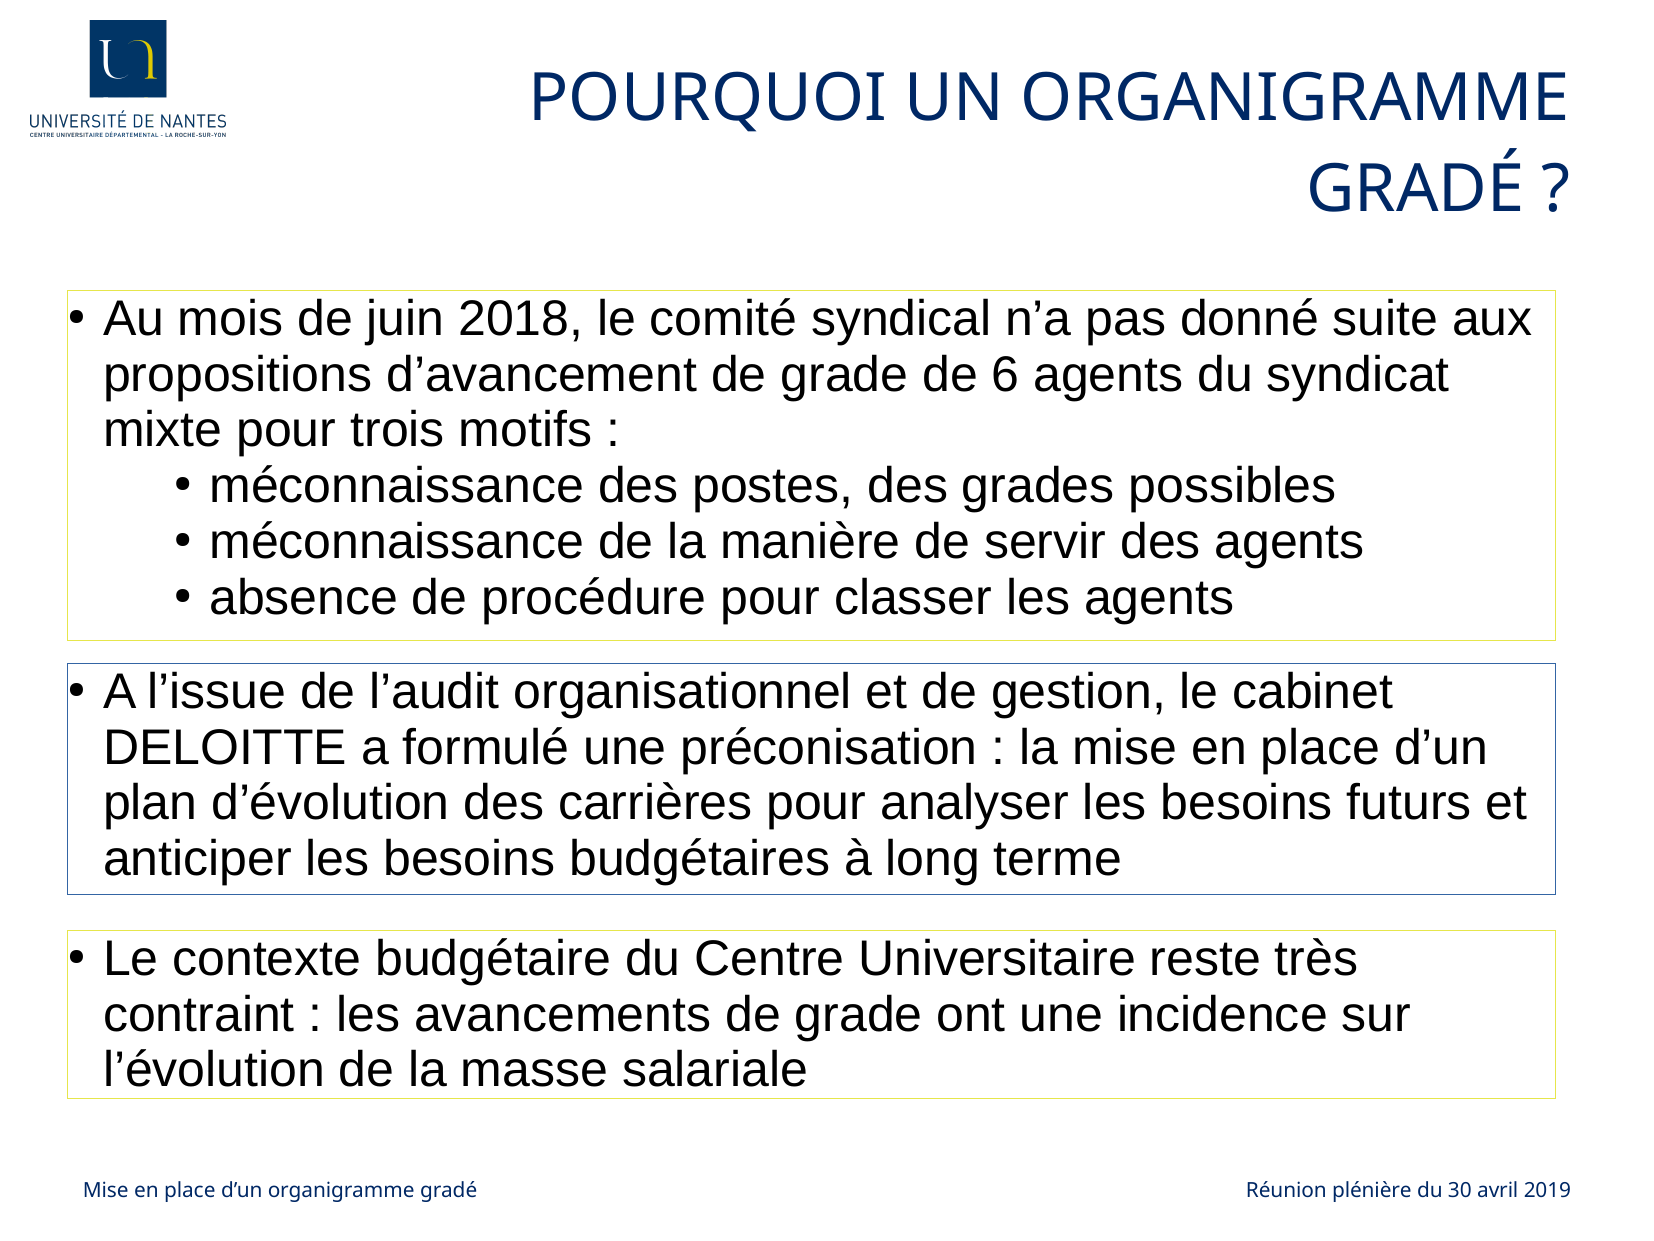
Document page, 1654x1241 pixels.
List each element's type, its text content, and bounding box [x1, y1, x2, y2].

text_box A l’issue de l’audit organisationnel et de gestion, le cabinet DELOITTE a formulé une préconisation : la mise en place d’un plan d’évolution des carrières pour analyser les besoins futurs et anticiper les besoins budgétaires à long terme [67, 663, 1556, 895]
text_box Le contexte budgétaire du Centre Universitaire reste très contraint : les avancements de grade ont une incidence sur l’évolution de la masse salariale [67, 930, 1556, 1099]
title Pourquoi un organigramme gradé ? [264, 49, 1571, 257]
picture [30, 20, 226, 137]
subtitle Au mois de juin 2018, le comité syndical n’a pas donné suite aux propositions d’avancement de grade de 6 agents du syndicat mixte pour trois motifs : méconnaissance des postes, des grades possibles méconnaissance de la manière de servir des agents absence de procédure pour classer les agents [67, 290, 1556, 641]
